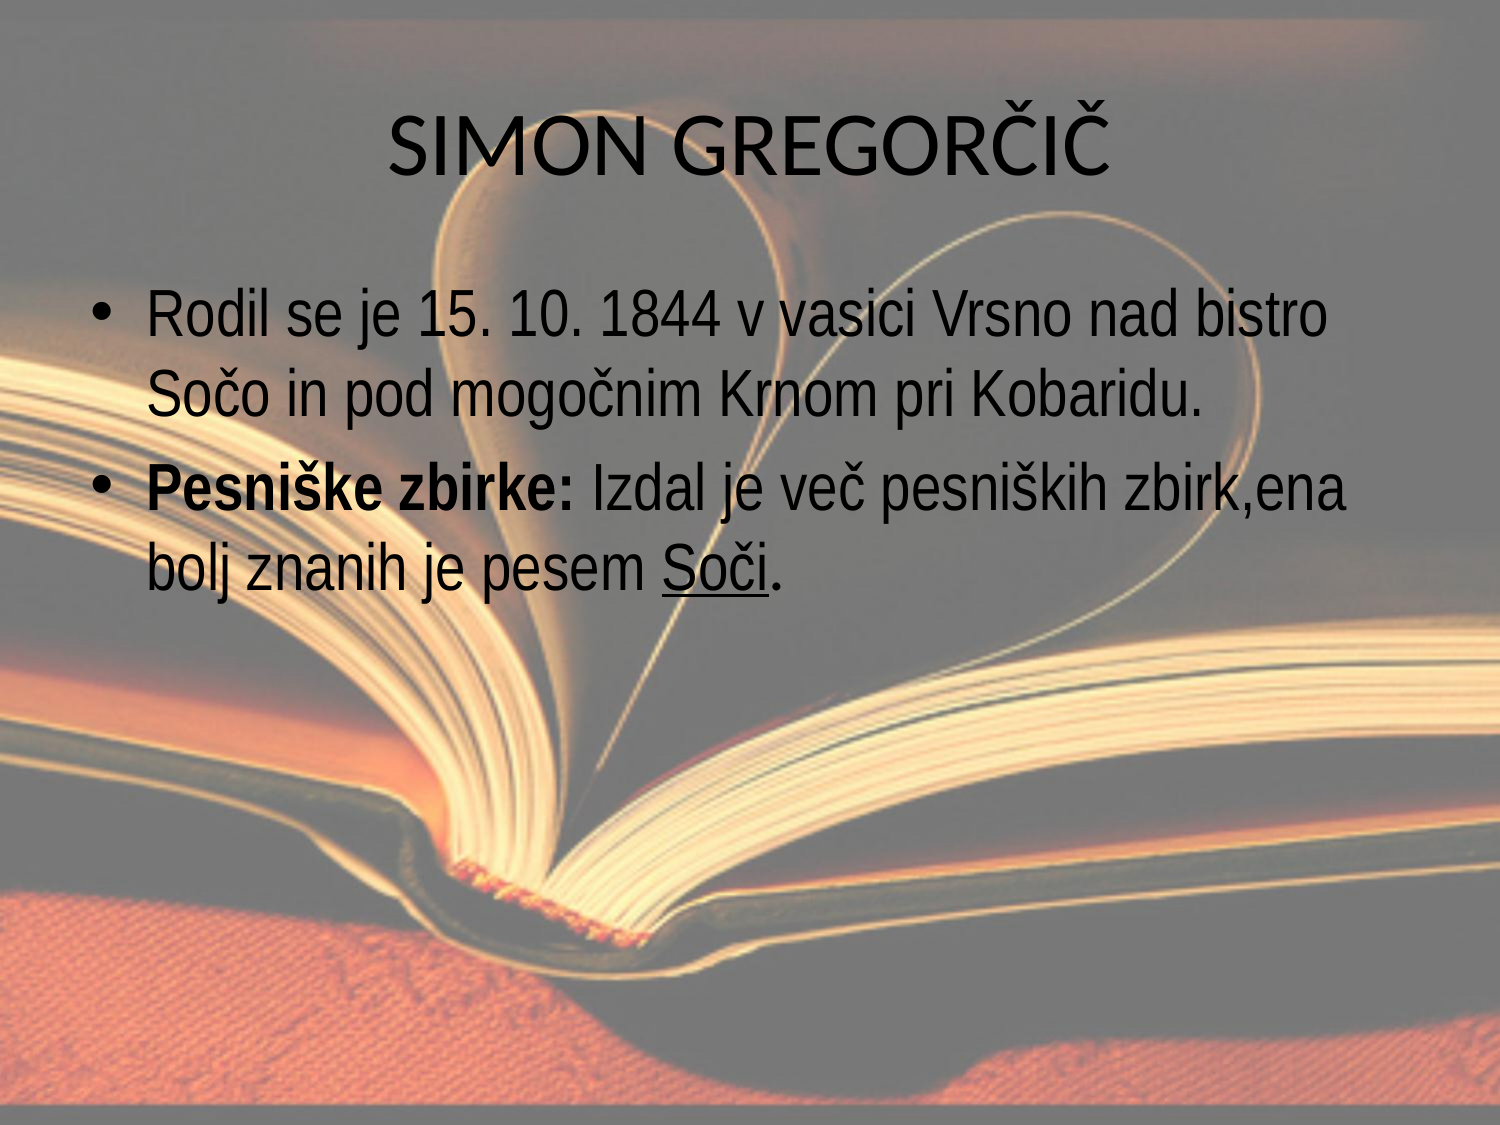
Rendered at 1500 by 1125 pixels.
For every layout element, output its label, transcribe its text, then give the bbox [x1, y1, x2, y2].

title SIMON GREGORČIČ [75, 45, 1425, 233]
list Rodil se je 15. 10. 1844 v vasici Vrsno nad bistro Sočo in pod mogočnim Krnom pri Kobaridu. Pesniške zbirke: Izdal je več pesniških zbirk,ena bolj znanih je pesem Soči. [75, 262, 1425, 1005]
picture [0, 0, 1500, 1125]
